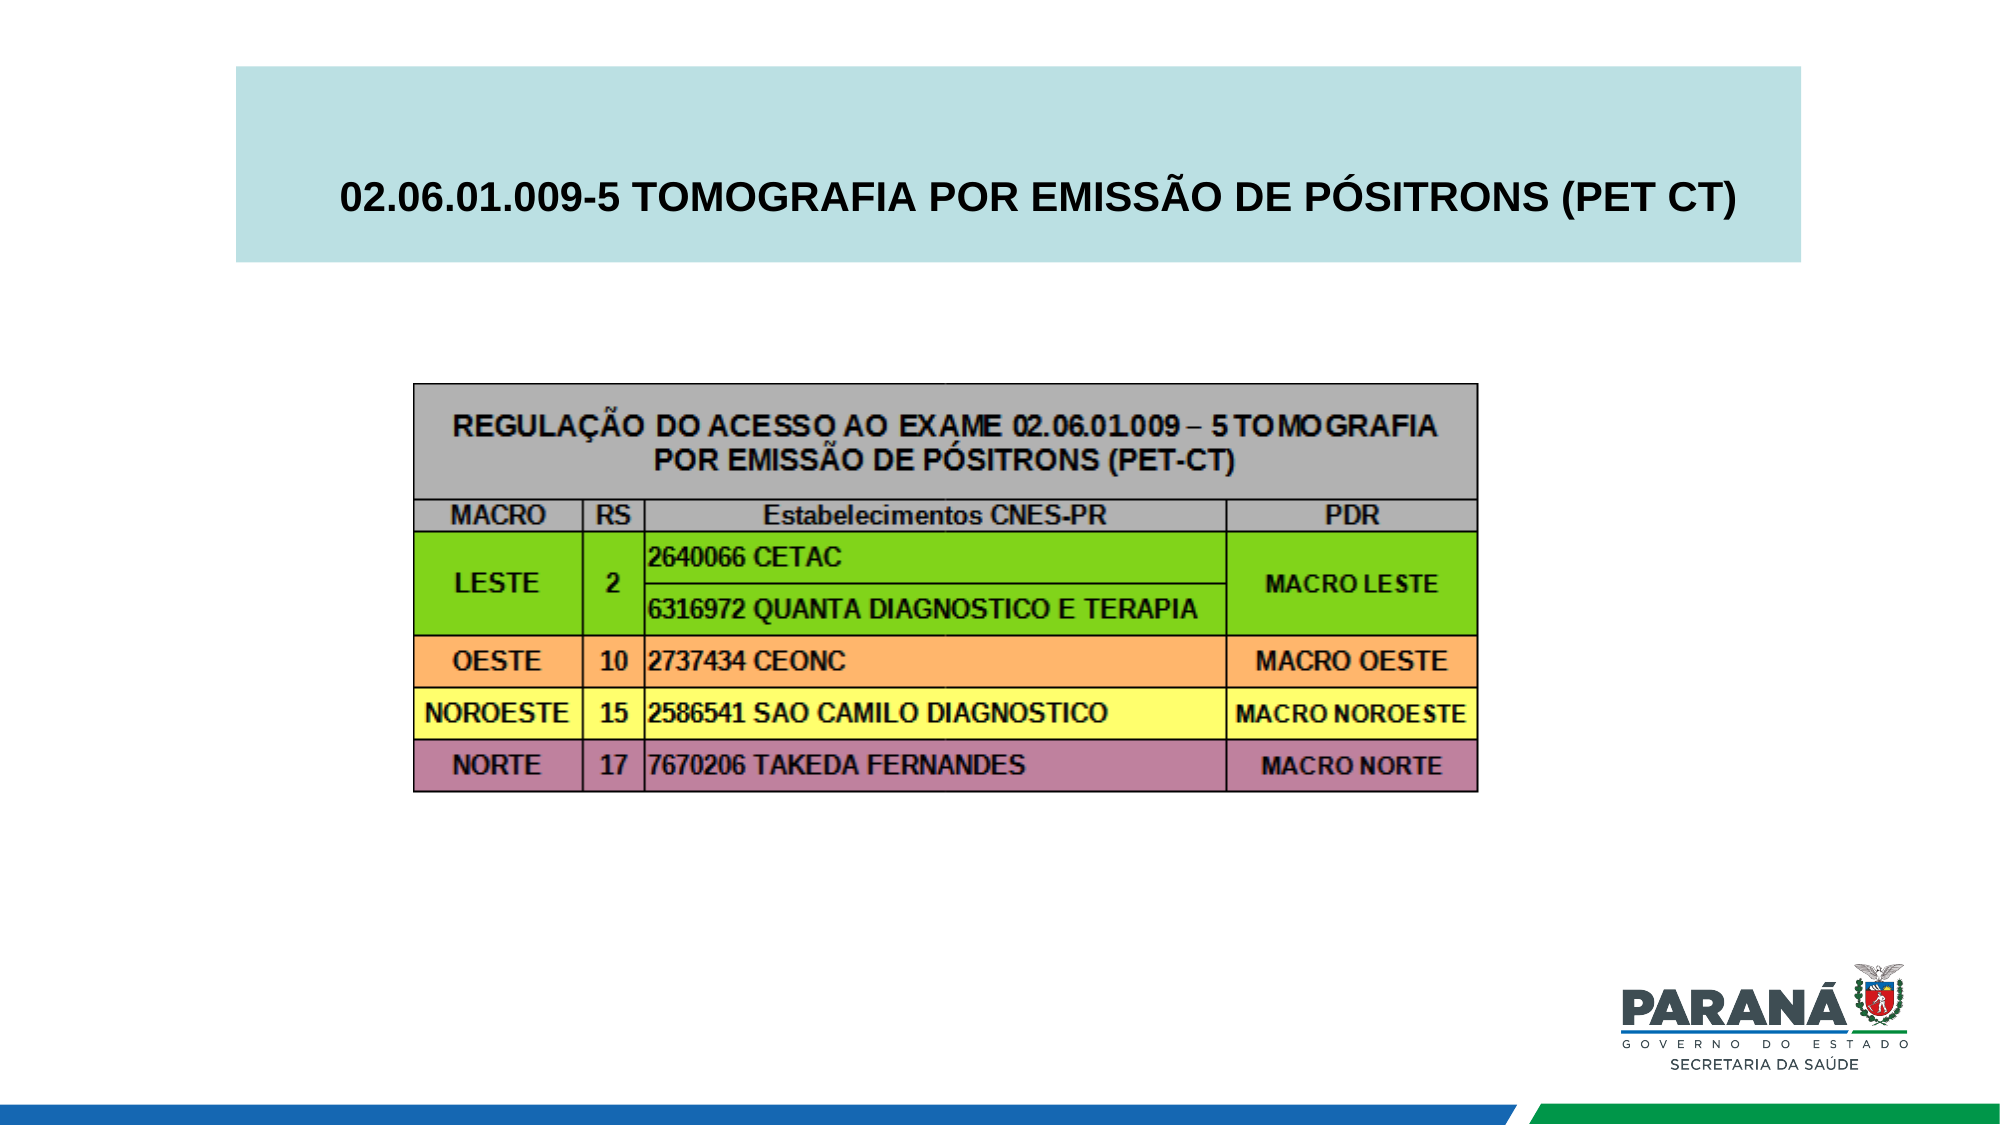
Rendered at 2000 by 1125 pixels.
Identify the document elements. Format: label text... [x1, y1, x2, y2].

text_box 02.06.01.009-5 TOMOGRAFIA POR EMISSÃO DE PÓSITRONS (PET CT) [236, 66, 1802, 263]
picture [413, 383, 1483, 803]
title IMPLANTE COCLEAR [99, 44, 1895, 228]
picture [1621, 964, 1908, 1074]
